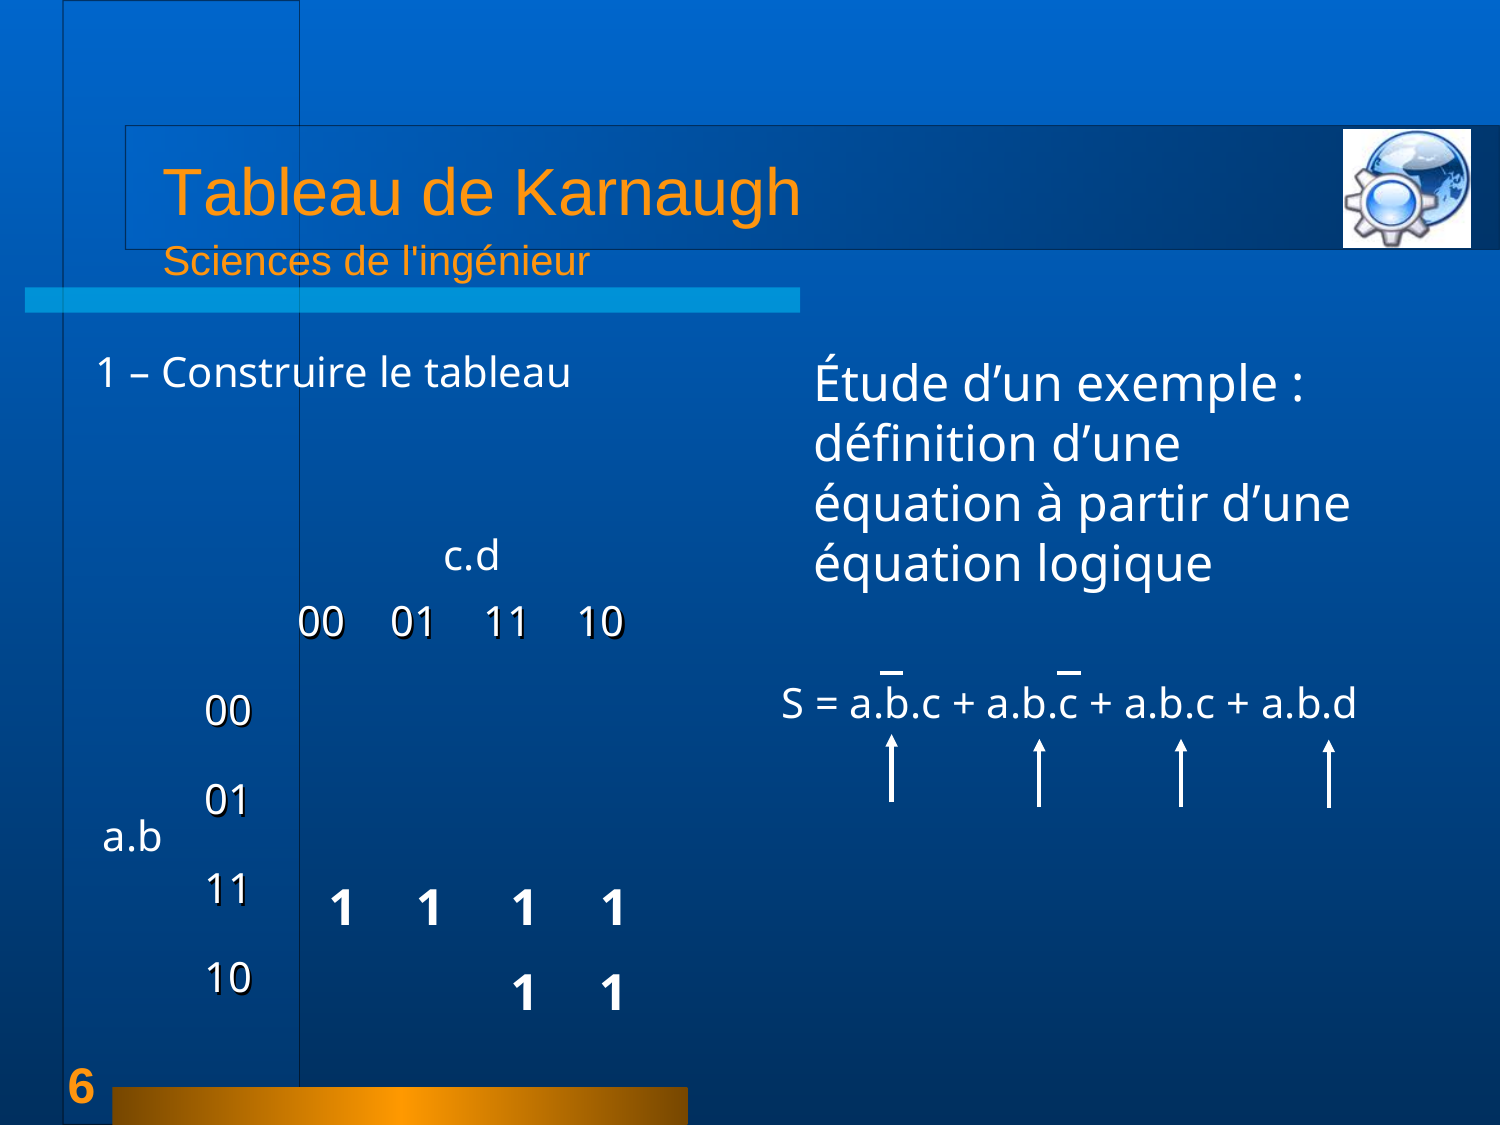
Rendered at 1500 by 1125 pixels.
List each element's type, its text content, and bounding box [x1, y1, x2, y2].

table_header 01 [376, 584, 469, 673]
table_header [189, 584, 283, 673]
text_box 1 [566, 952, 643, 1028]
text_box a.b [73, 802, 179, 868]
table_header 00 [283, 584, 376, 673]
table_cell [469, 851, 562, 940]
text_box c.d [414, 521, 516, 587]
table_cell 01 [189, 762, 283, 851]
table_cell [283, 762, 376, 851]
text_box 1 [567, 867, 644, 943]
table_cell [562, 851, 655, 940]
table_header 11 [469, 584, 562, 673]
table_cell [562, 673, 655, 762]
table_cell 11 [189, 851, 283, 940]
text_box 1 [296, 867, 372, 943]
table_cell [376, 762, 469, 851]
text_box 1 – Construire le tableau [65, 338, 588, 404]
table_cell 10 [189, 940, 283, 1029]
text_box Étude d’un exemple : définition d’une équation à partir d’une équation logique [798, 343, 1408, 600]
picture [1343, 129, 1471, 248]
table_cell [283, 851, 376, 940]
table_cell [283, 940, 376, 1029]
table_cell [469, 673, 562, 762]
table_cell [562, 940, 655, 1029]
table_cell [376, 940, 469, 1029]
table_cell [469, 940, 562, 1029]
text_box 1 [383, 867, 460, 943]
table_header 10 [562, 584, 655, 673]
table_cell [376, 673, 469, 762]
table_cell [283, 673, 376, 762]
table_cell [469, 762, 562, 851]
table_cell [376, 851, 469, 940]
text_box S = a.b.c + a.b.c + a.b.c + a.b.d [752, 669, 1375, 735]
table_cell [562, 762, 655, 851]
text_box 1 [478, 952, 554, 1028]
text_box 1 [478, 867, 554, 943]
table_cell 00 [189, 673, 283, 762]
